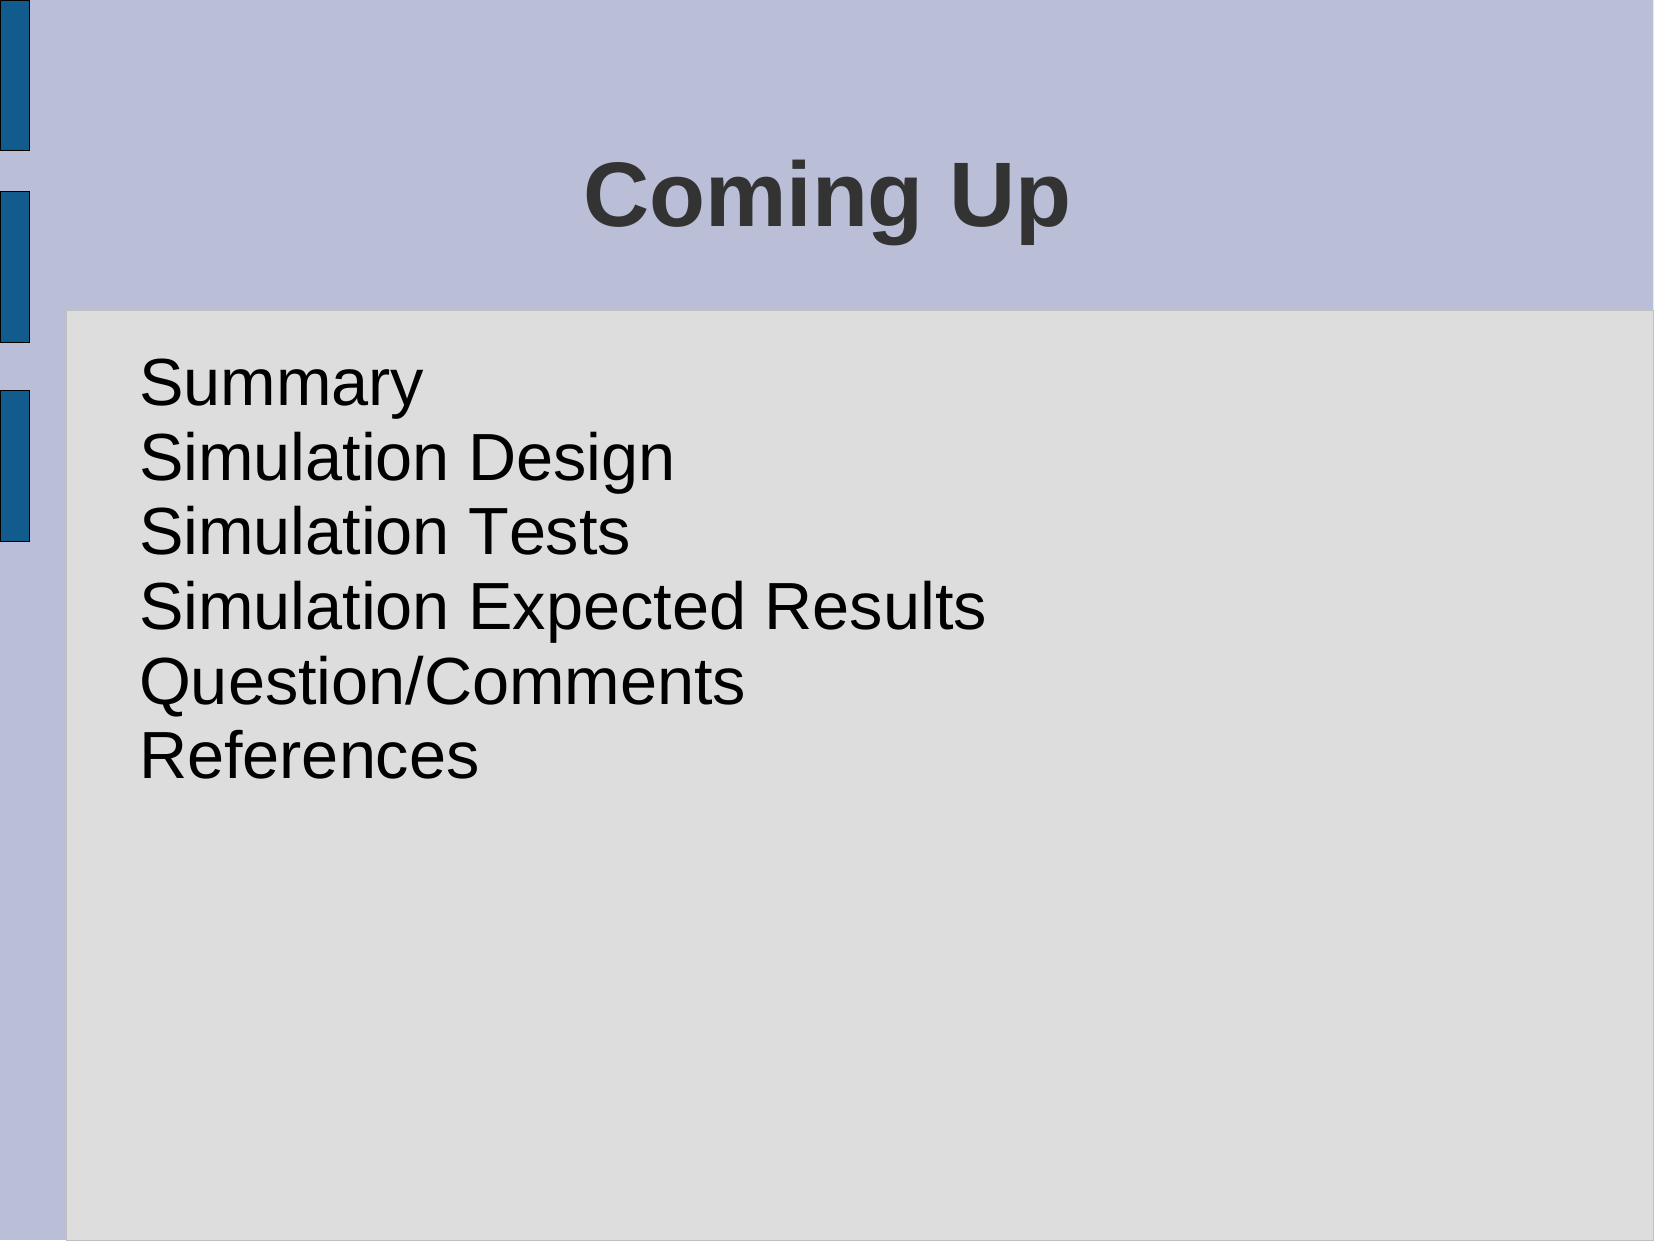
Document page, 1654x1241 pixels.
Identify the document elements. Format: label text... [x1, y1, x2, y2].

list Summary Simulation Design Simulation Tests Simulation Expected Results Question/Comments References [121, 344, 1534, 1112]
title Coming Up [121, 91, 1534, 299]
